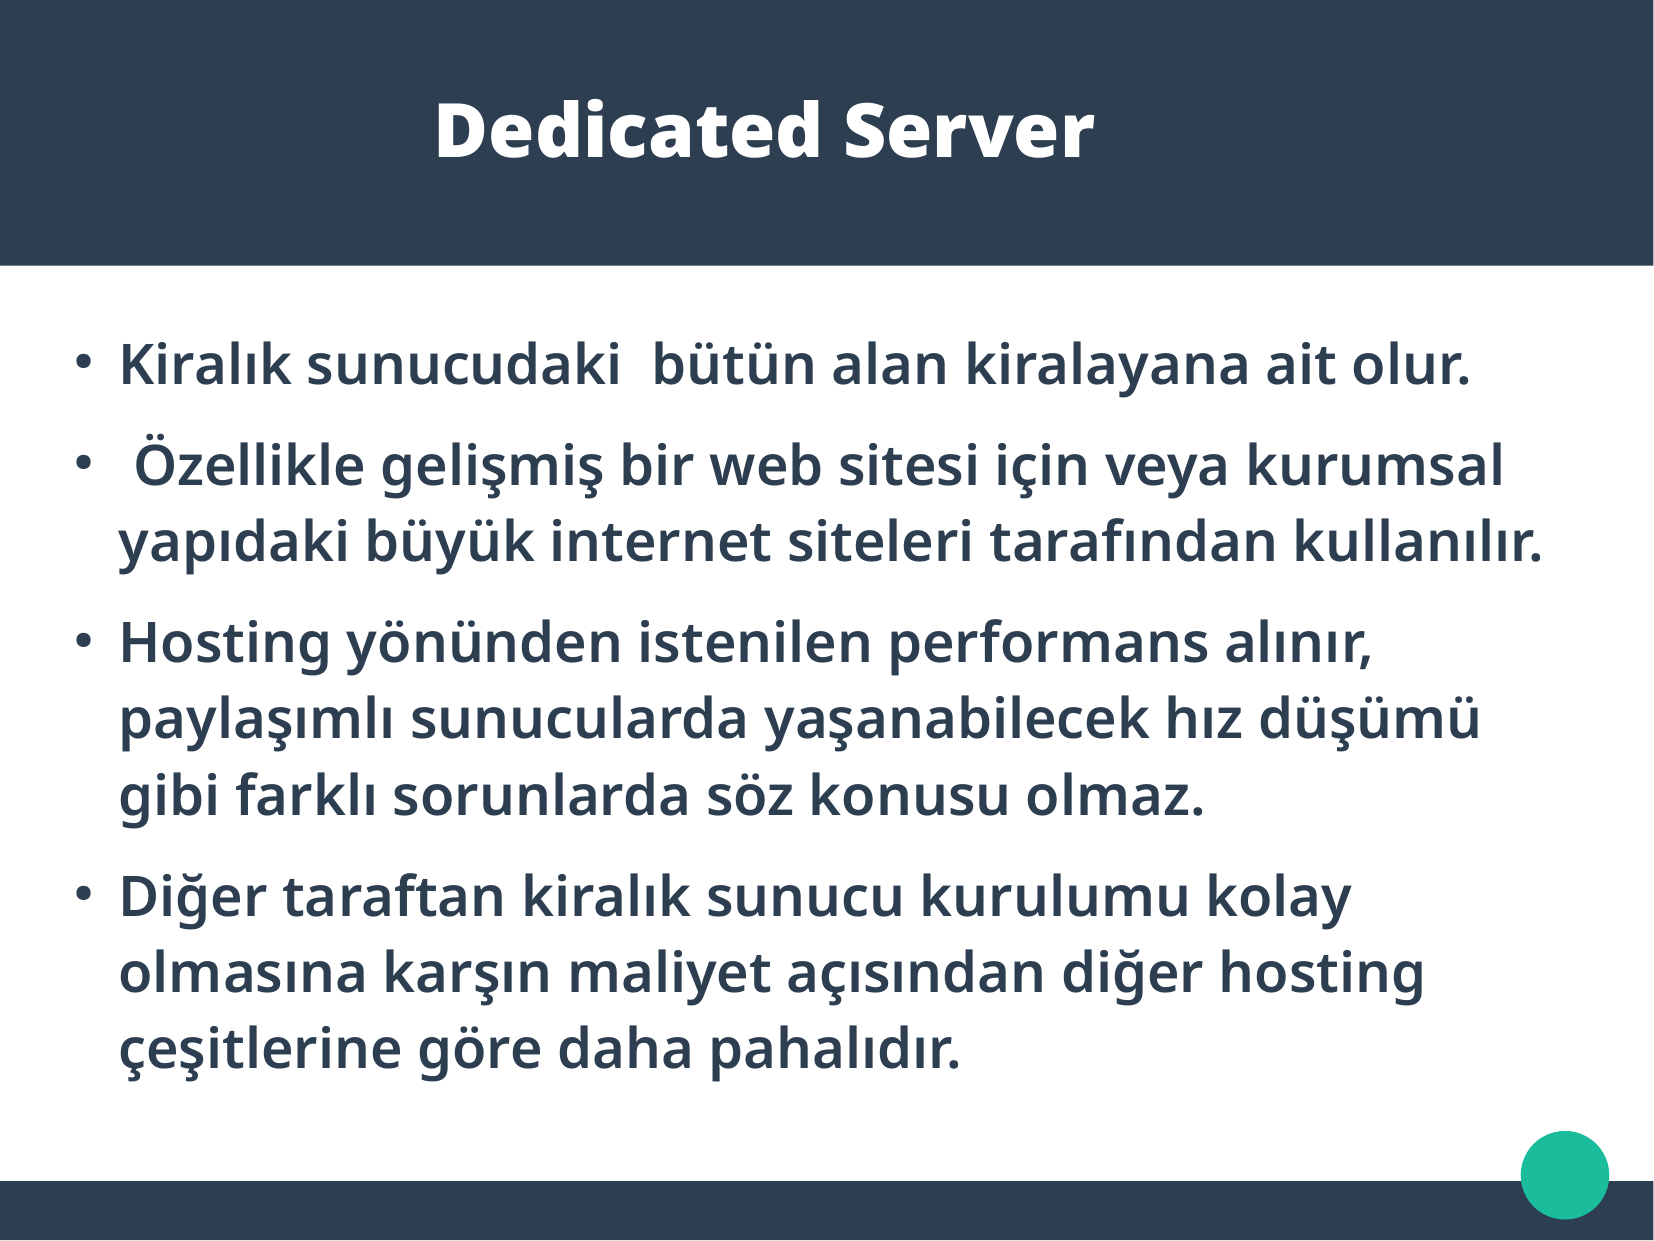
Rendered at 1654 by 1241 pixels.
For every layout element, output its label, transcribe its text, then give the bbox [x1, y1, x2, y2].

title Dedicated Server [59, 49, 1595, 207]
list Kiralık sunucudaki bütün alan kiralayana ait olur. Özellikle gelişmiş bir web sitesi için veya kurumsal yapıdaki büyük internet siteleri tarafından kullanılır. Hosting yönünden istenilen performans alınır, paylaşımlı sunucularda yaşanabilecek hız düşümü gibi farklı sorunlarda söz konusu olmaz. Diğer taraftan kiralık sunucu kurulumu kolay olmasına karşın maliyet açısından diğer hosting çeşitlerine göre daha pahalıdır. [59, 324, 1595, 1152]
